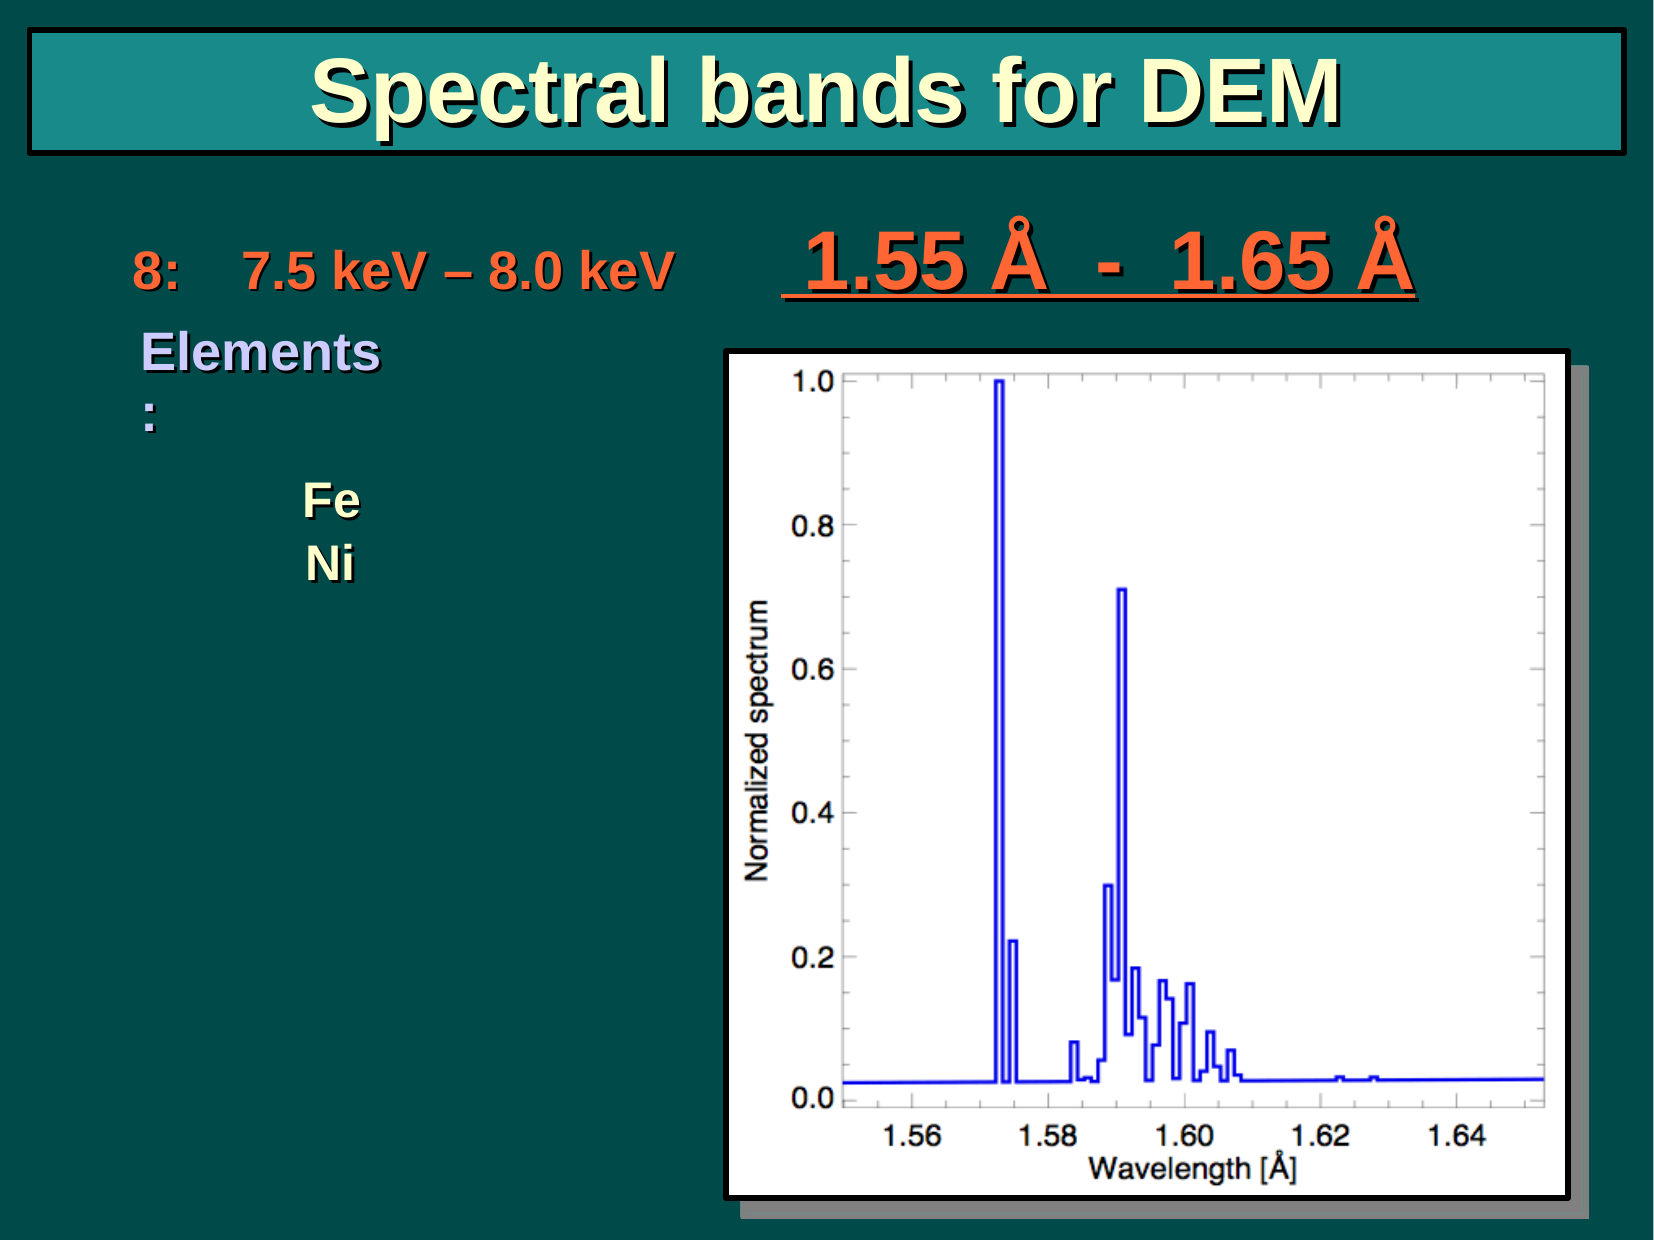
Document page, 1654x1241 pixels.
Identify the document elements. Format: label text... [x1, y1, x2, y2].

text_box Spectral bands for DEM [29, 29, 1625, 153]
text_box 8: 7.5 keV – 8.0 keV 1.55 Å - 1.65 Å [118, 206, 1536, 315]
picture [729, 354, 1565, 1195]
text_box Elements: Fe Ni [125, 314, 410, 818]
